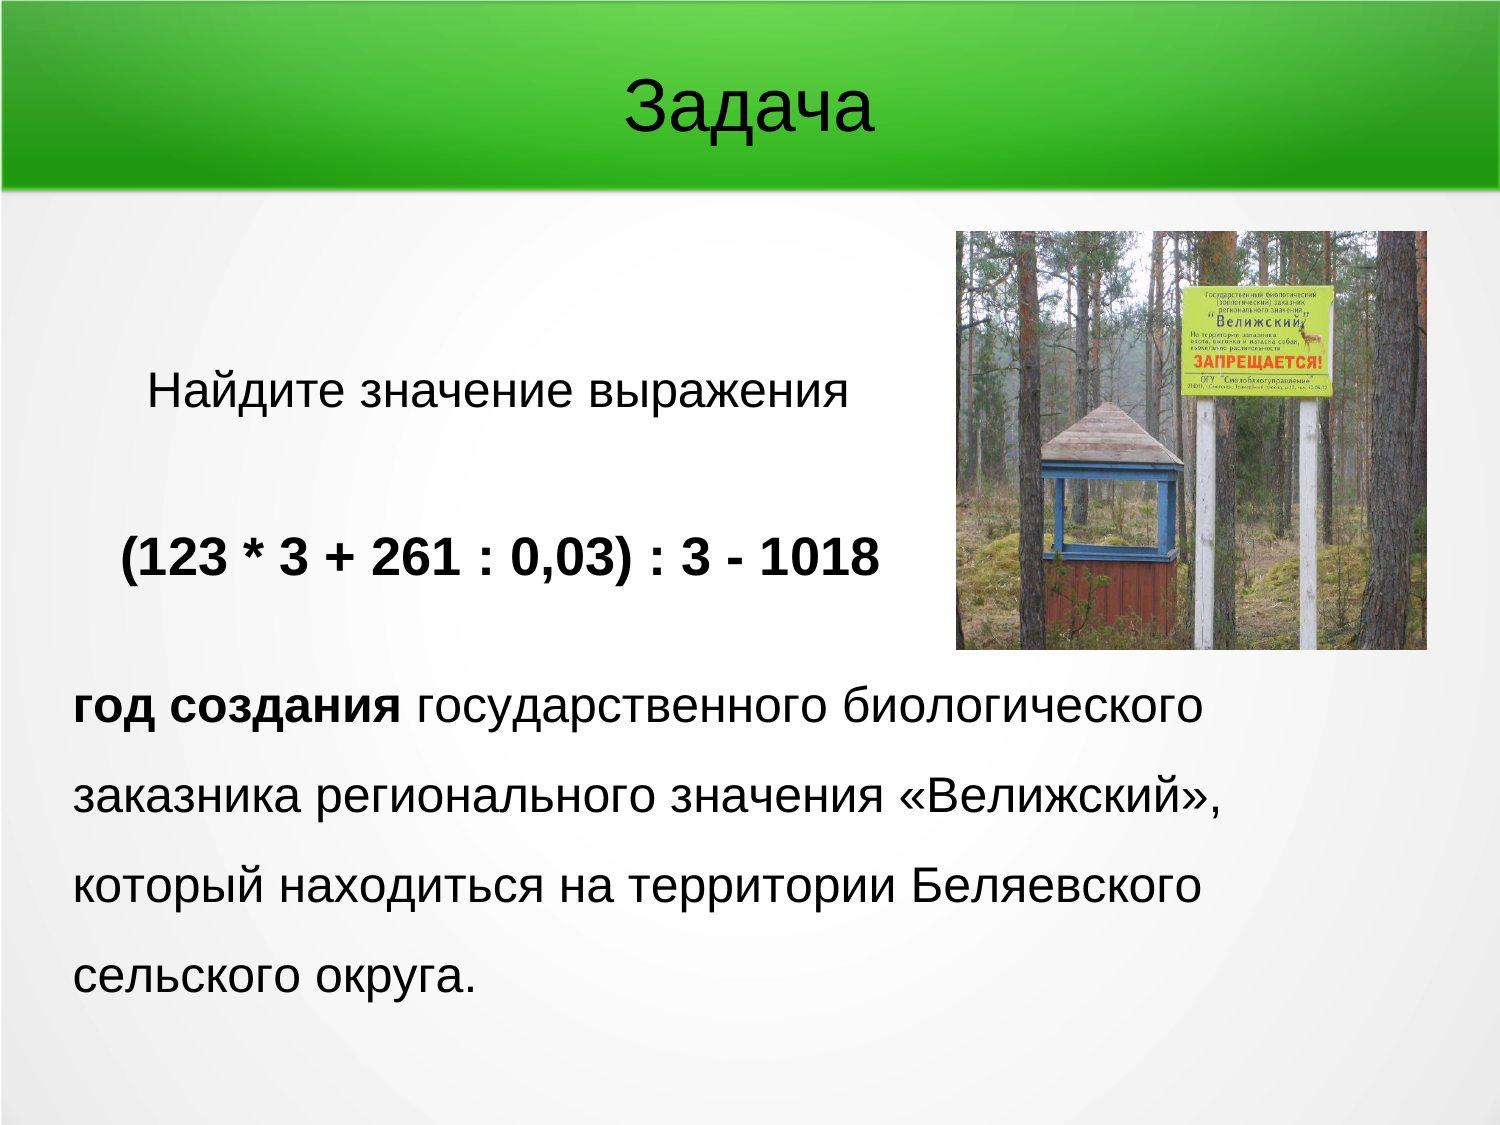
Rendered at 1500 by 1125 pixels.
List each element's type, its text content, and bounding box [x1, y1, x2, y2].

picture [0, 0, 1500, 1125]
list Найдите значение выражения (123 * 3 + 261 : 0,03) : 3 - 1018 [75, 271, 922, 584]
text_box год создания государственного биологического заказника регионального значения «Велижский», который находиться на территории Беляевского сельского округа. [72, 637, 1422, 1053]
title Задача [75, 34, 1424, 179]
